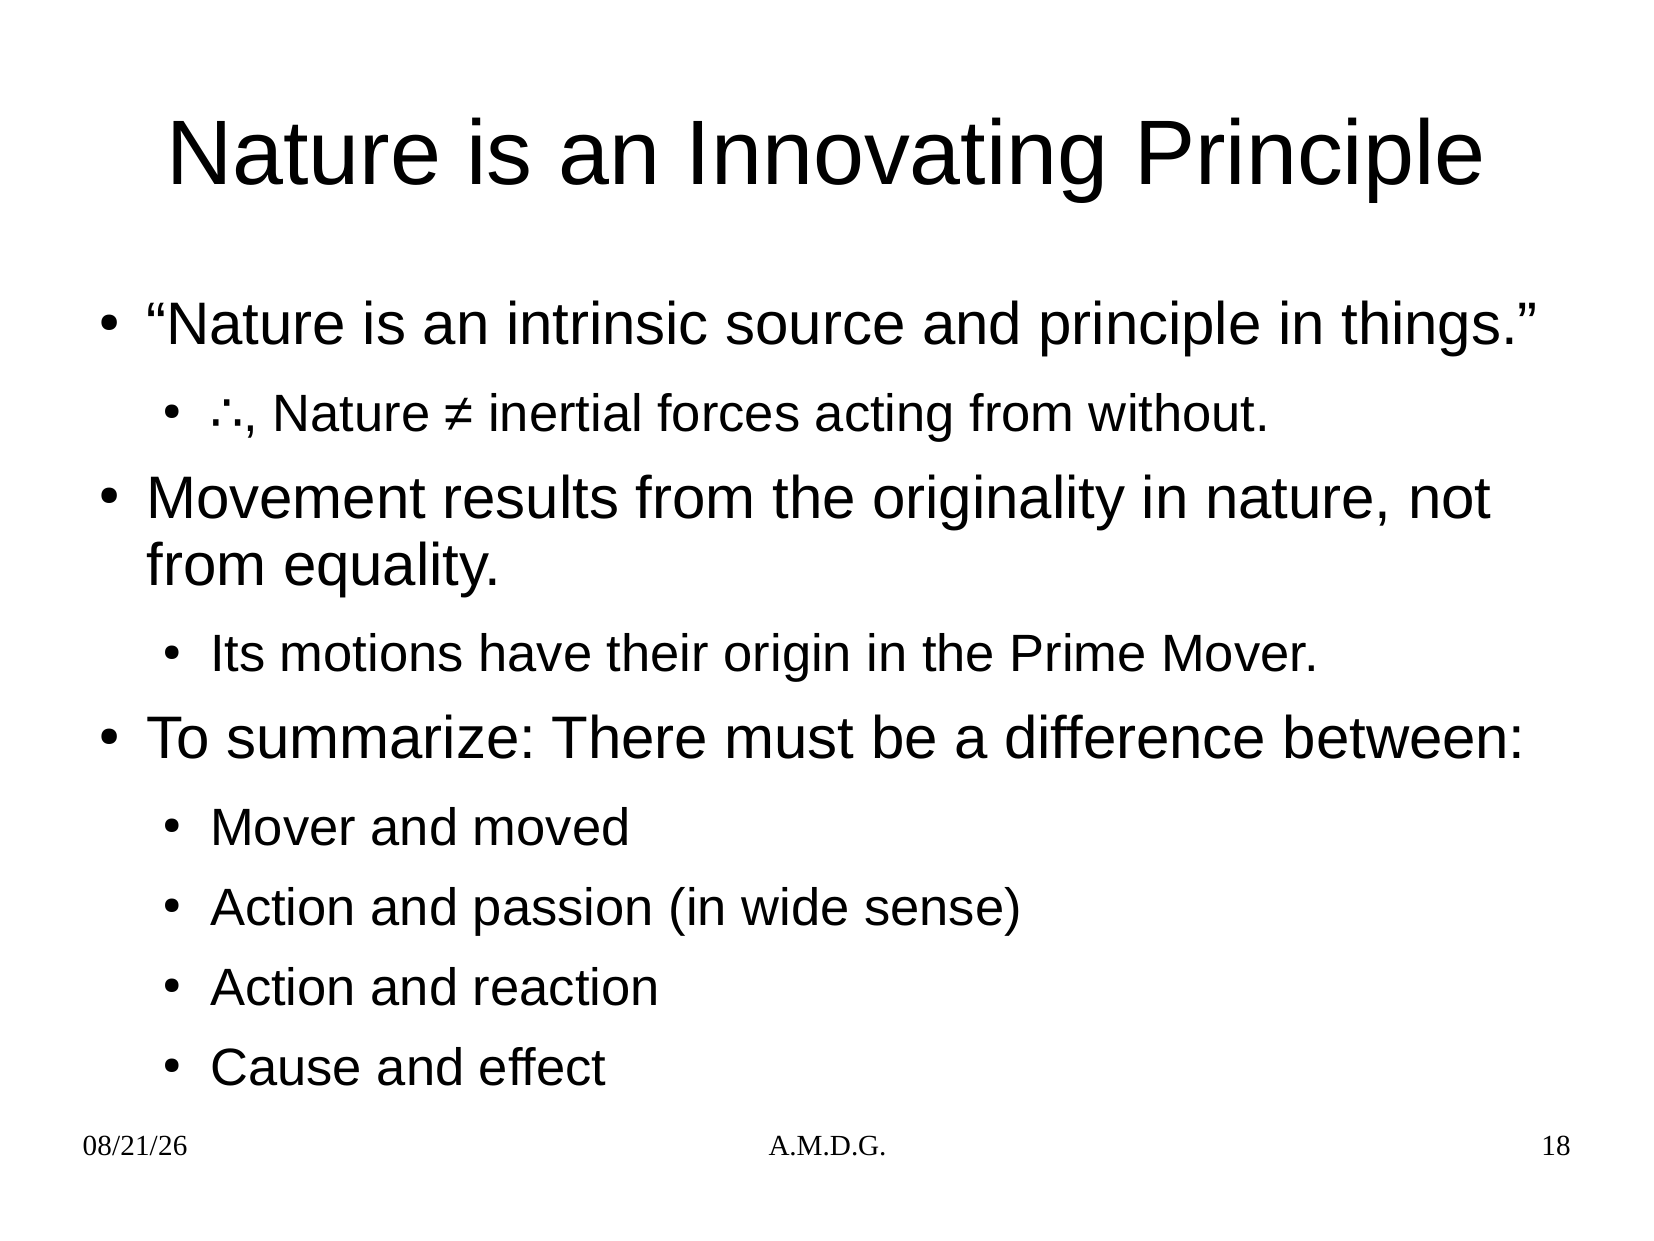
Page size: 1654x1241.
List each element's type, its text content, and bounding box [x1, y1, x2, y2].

list “Nature is an intrinsic source and principle in things.” ∴, Nature ≠ inertial forces acting from without. Movement results from the originality in nature, not from equality. Its motions have their origin in the Prime Mover. To summarize: There must be a difference between: Mover and moved Action and passion (in wide sense) Action and reaction Cause and effect [82, 290, 1571, 1109]
title Nature is an Innovating Principle [82, 49, 1571, 257]
